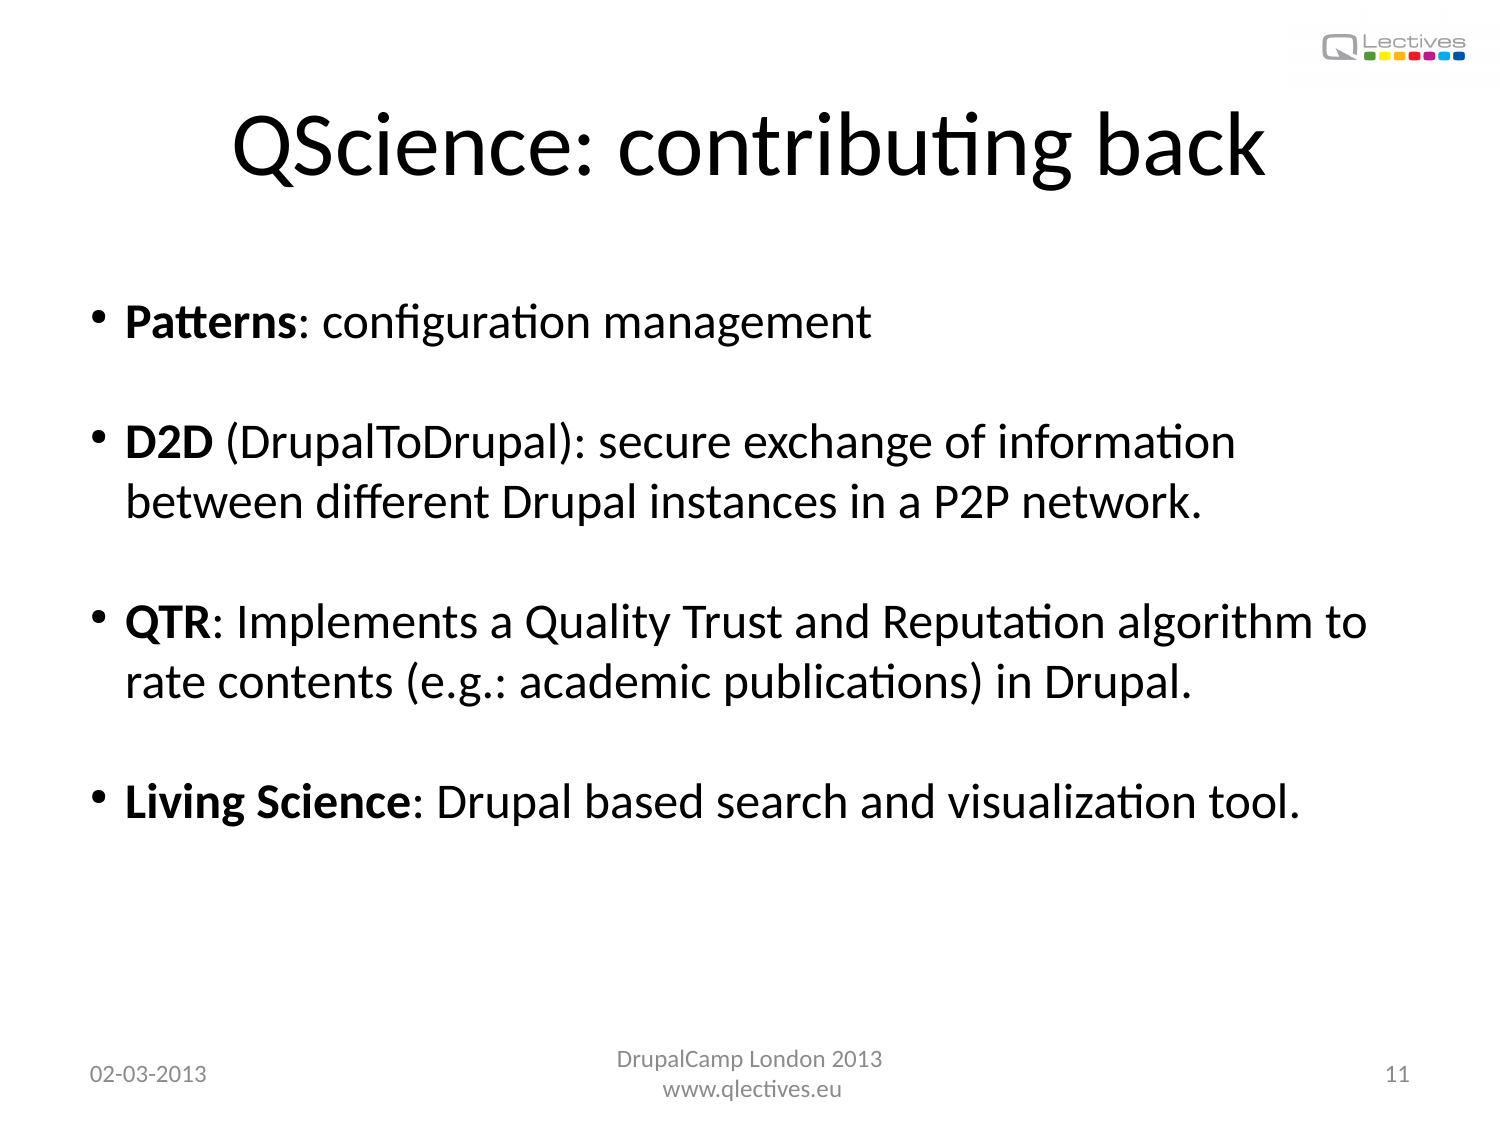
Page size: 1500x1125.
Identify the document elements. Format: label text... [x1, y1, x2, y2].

text_box QScience: contributing back [75, 45, 1425, 200]
text_box Patterns: configuration management D2D (DrupalToDrupal): secure exchange of information between different Drupal instances in a P2P network. QTR: Implements a Quality Trust and Reputation algorithm to rate contents (e.g.: academic publications) in Drupal. Living Science: Drupal based search and visualization tool. [75, 200, 1425, 944]
text_box DrupalCamp London 2013 www.qlectives.eu [512, 1042, 988, 1103]
text_box <number> [1074, 1042, 1425, 1103]
text_box 02-03-2013 [74, 1042, 425, 1103]
picture [1288, 9, 1500, 90]
